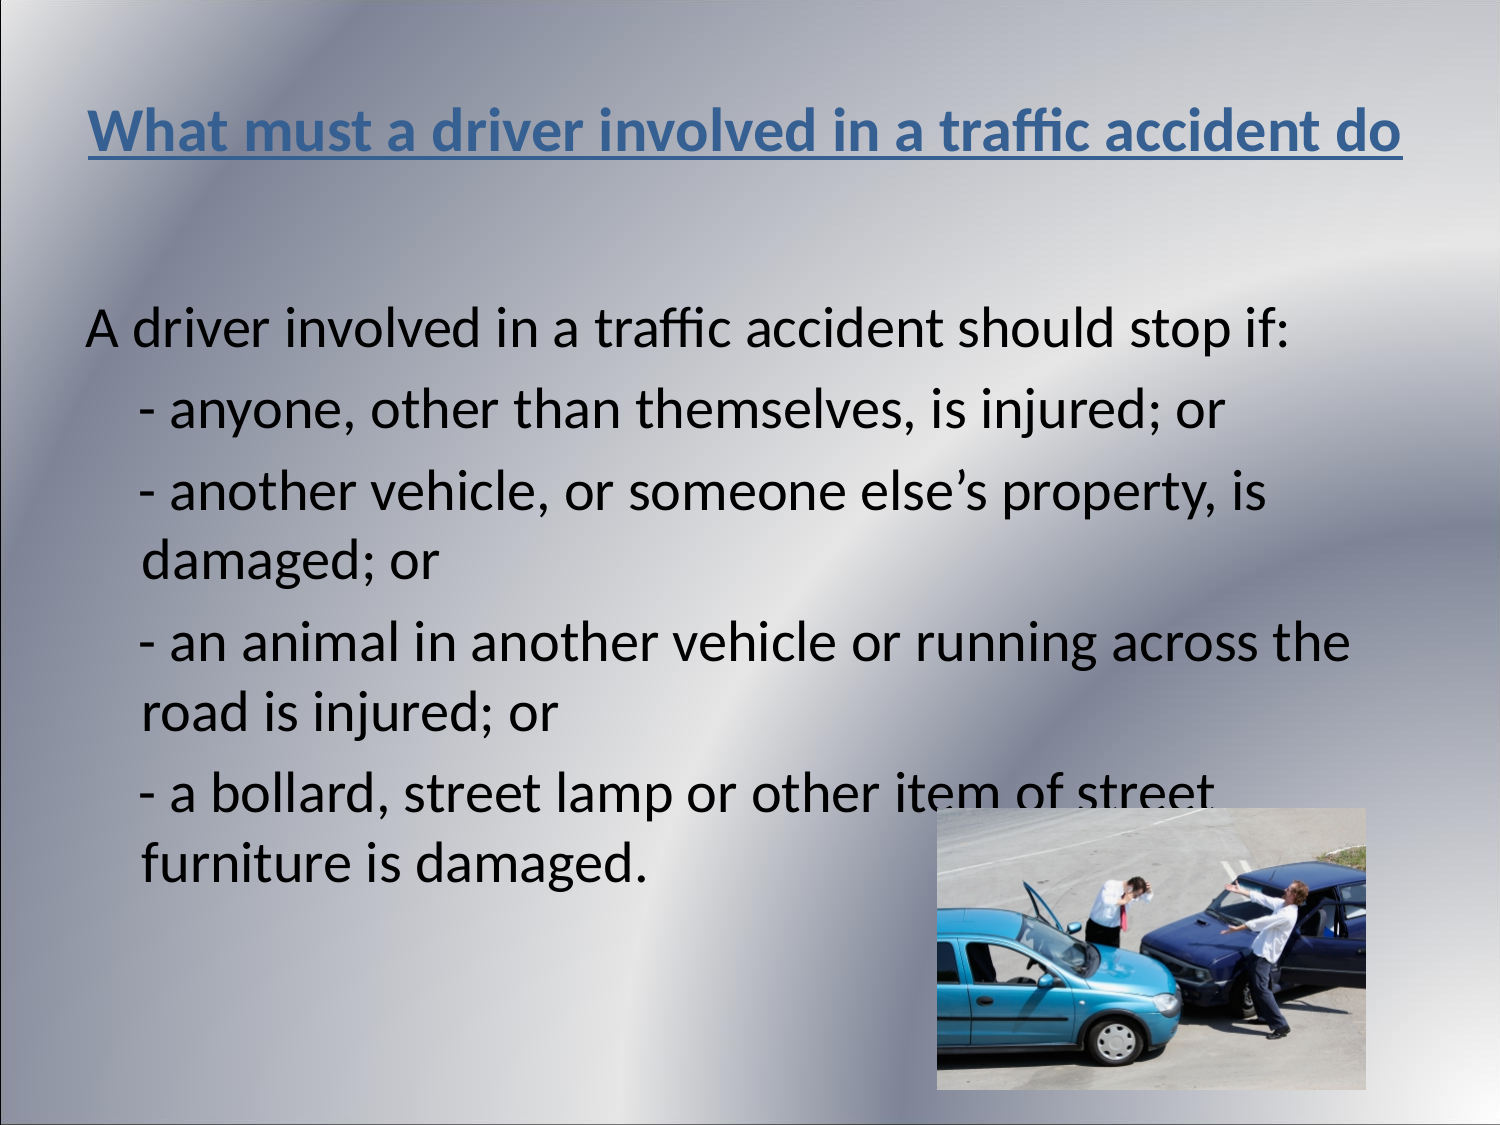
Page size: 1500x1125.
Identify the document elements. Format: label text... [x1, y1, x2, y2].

title What must a driver involved in a traffic accident do [70, 70, 1421, 258]
list A driver involved in a traffic accident should stop if: - anyone, other than themselves, is injured; or - another vehicle, or someone else’s property, is damaged; or - an animal in another vehicle or running across the road is injured; or - a bollard, street lamp or other item of street furniture is damaged. [70, 281, 1421, 903]
picture [0, 0, 1500, 1125]
